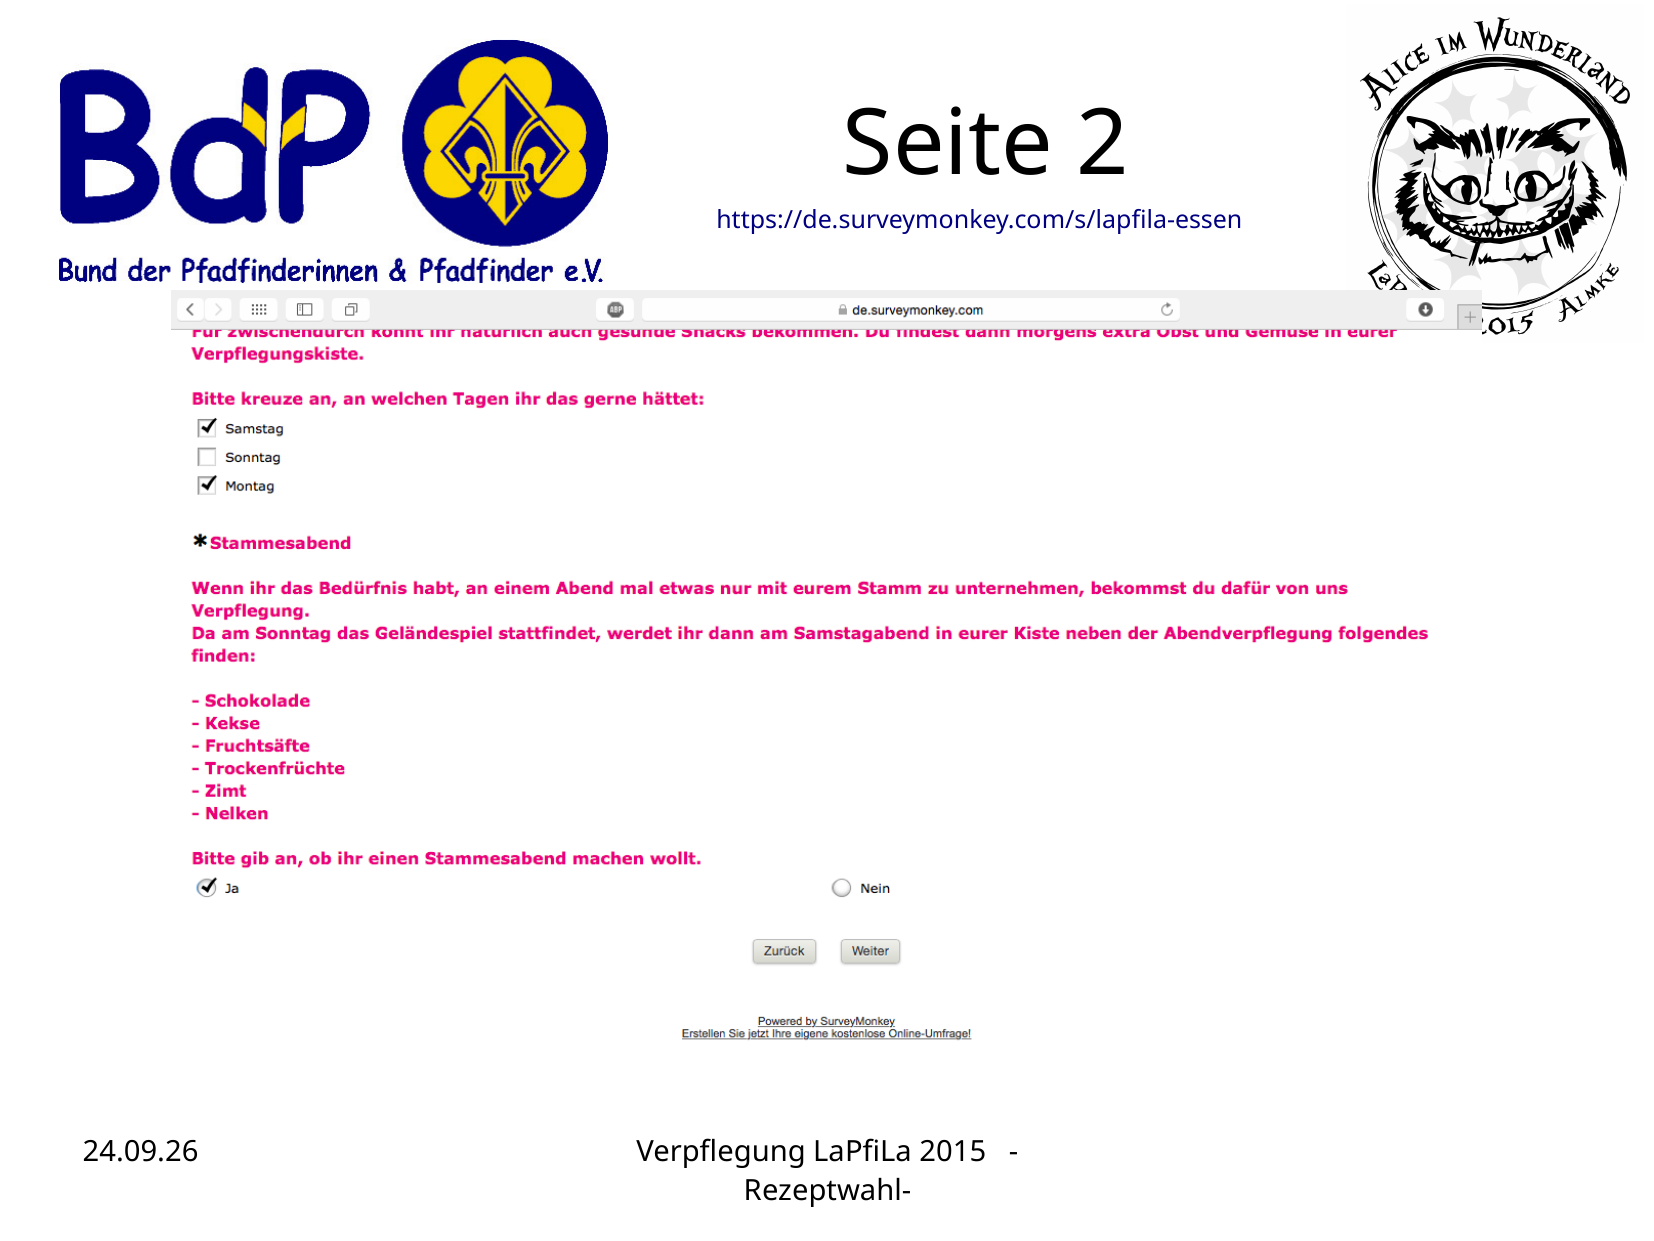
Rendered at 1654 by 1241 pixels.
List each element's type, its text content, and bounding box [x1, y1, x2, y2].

picture [171, 4, 1644, 1109]
title Seite 2 https://de.surveymonkey.com/s/lapfila-essen [484, 52, 1489, 260]
picture [59, 39, 609, 284]
